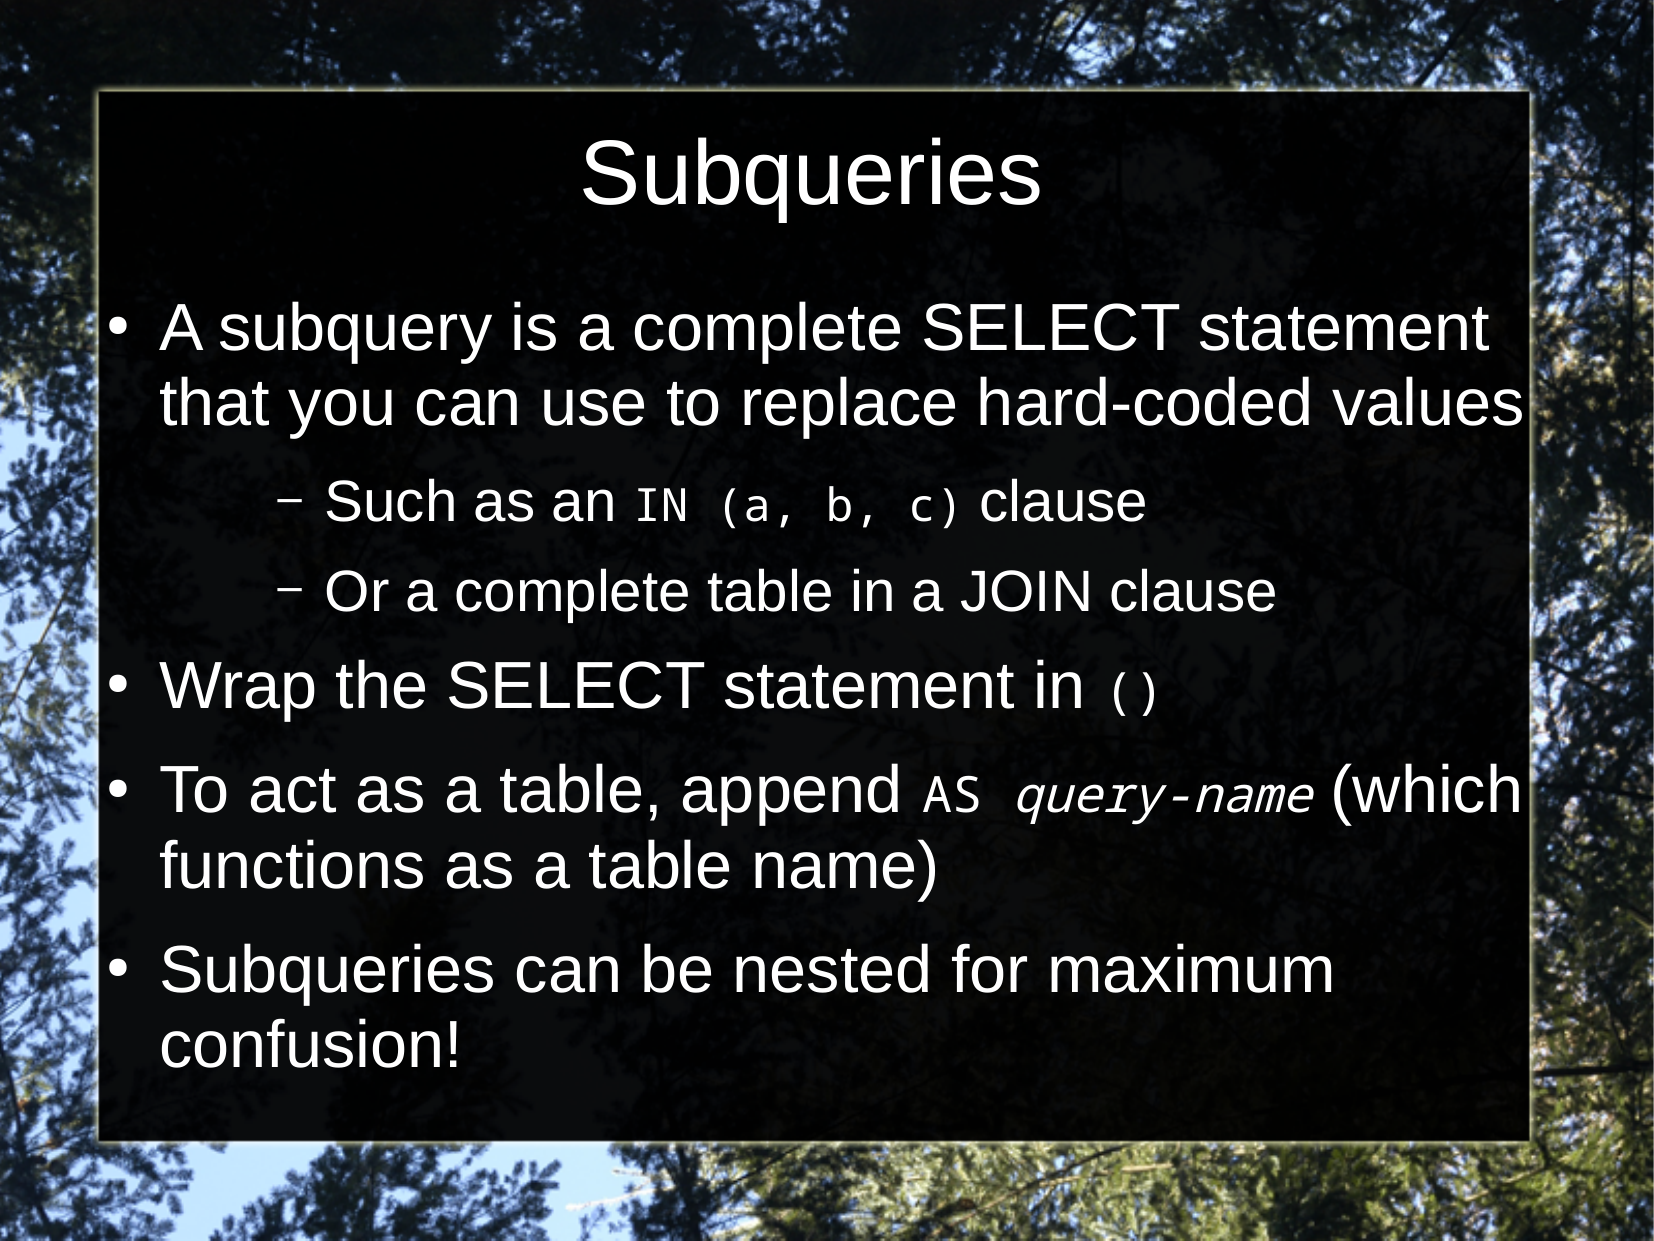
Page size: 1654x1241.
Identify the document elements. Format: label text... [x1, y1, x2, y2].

list A subquery is a complete SELECT statement that you can use to replace hard-coded values Such as an IN (a, b, c) clause Or a complete table in a JOIN clause Wrap the SELECT statement in () To act as a table, append AS query-name (which functions as a table name) Subqueries can be nested for maximum confusion! [88, 290, 1536, 1187]
title Subqueries [88, 88, 1536, 257]
picture [0, 0, 1654, 1241]
